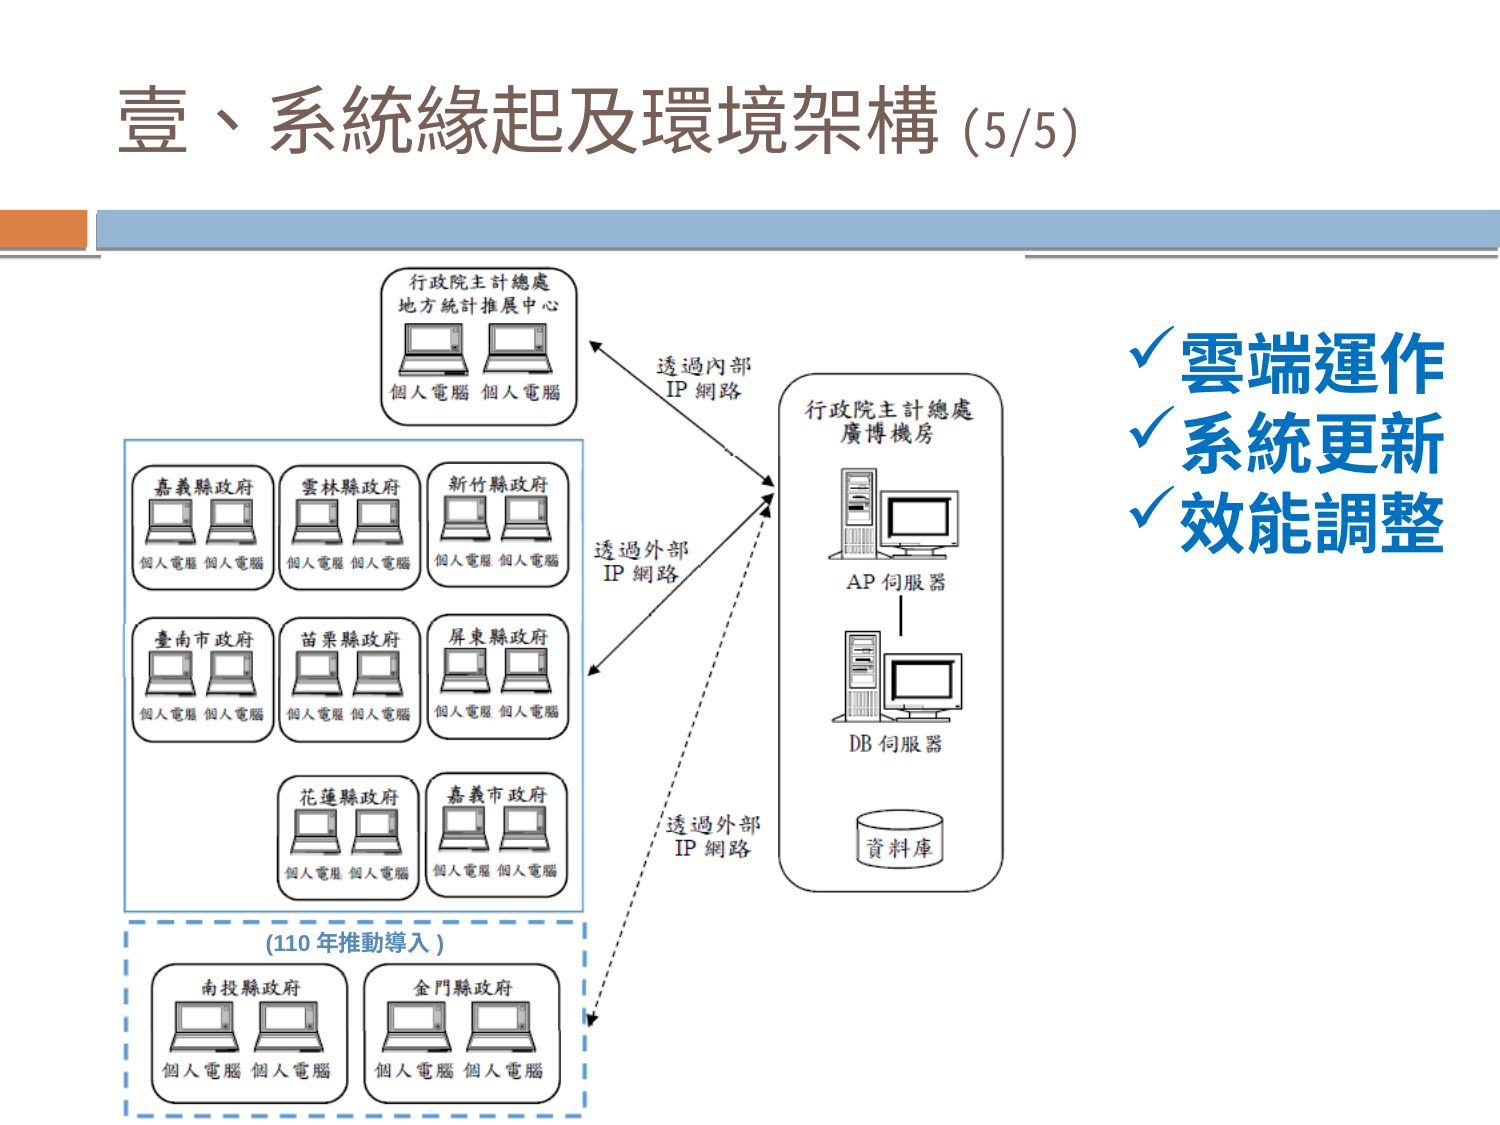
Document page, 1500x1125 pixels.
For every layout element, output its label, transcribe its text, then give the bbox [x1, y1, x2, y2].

text_box 雲端運作 系統更新 效能調整 [1109, 314, 1500, 570]
picture [101, 255, 1025, 1120]
text_box (110年推動導入) [265, 928, 455, 957]
title 壹、系統緣起及環境架構(5/5) [100, 37, 1438, 200]
